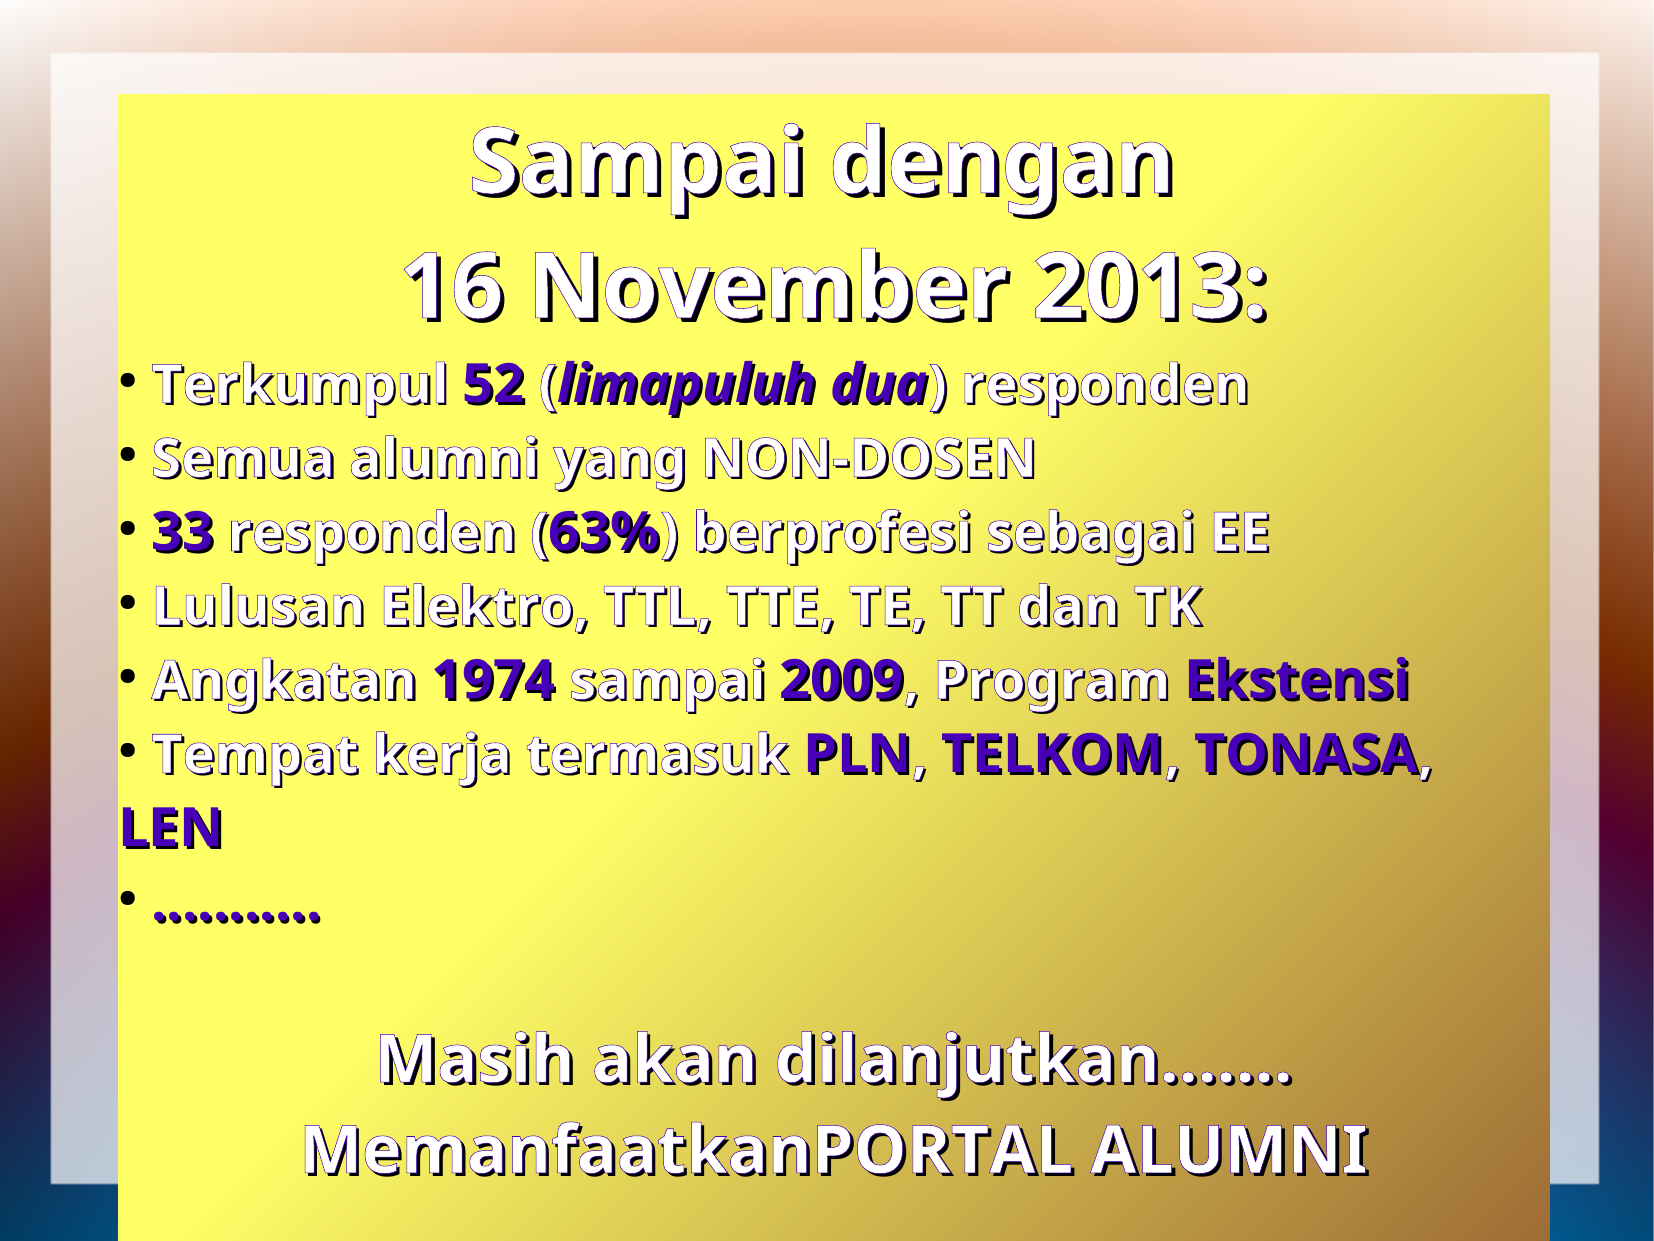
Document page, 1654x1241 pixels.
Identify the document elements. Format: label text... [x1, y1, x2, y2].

title PROFIL RESPONDEN [82, 49, 1571, 257]
picture [0, 0, 1654, 1241]
subtitle Sampai dengan 16 November 2013: Terkumpul 52 (limapuluh dua) responden Semua alumni yang NON-DOSEN 33 responden (63%) berprofesi sebagai EE Lulusan Elektro, TTL, TTE, TE, TT dan TK Angkatan 1974 sampai 2009, Program Ekstensi Tempat kerja termasuk PLN, TELKOM, TONASA, LEN ........... Masih akan dilanjutkan....... MemanfaatkanPORTAL ALUMNI [118, 231, 1550, 1158]
